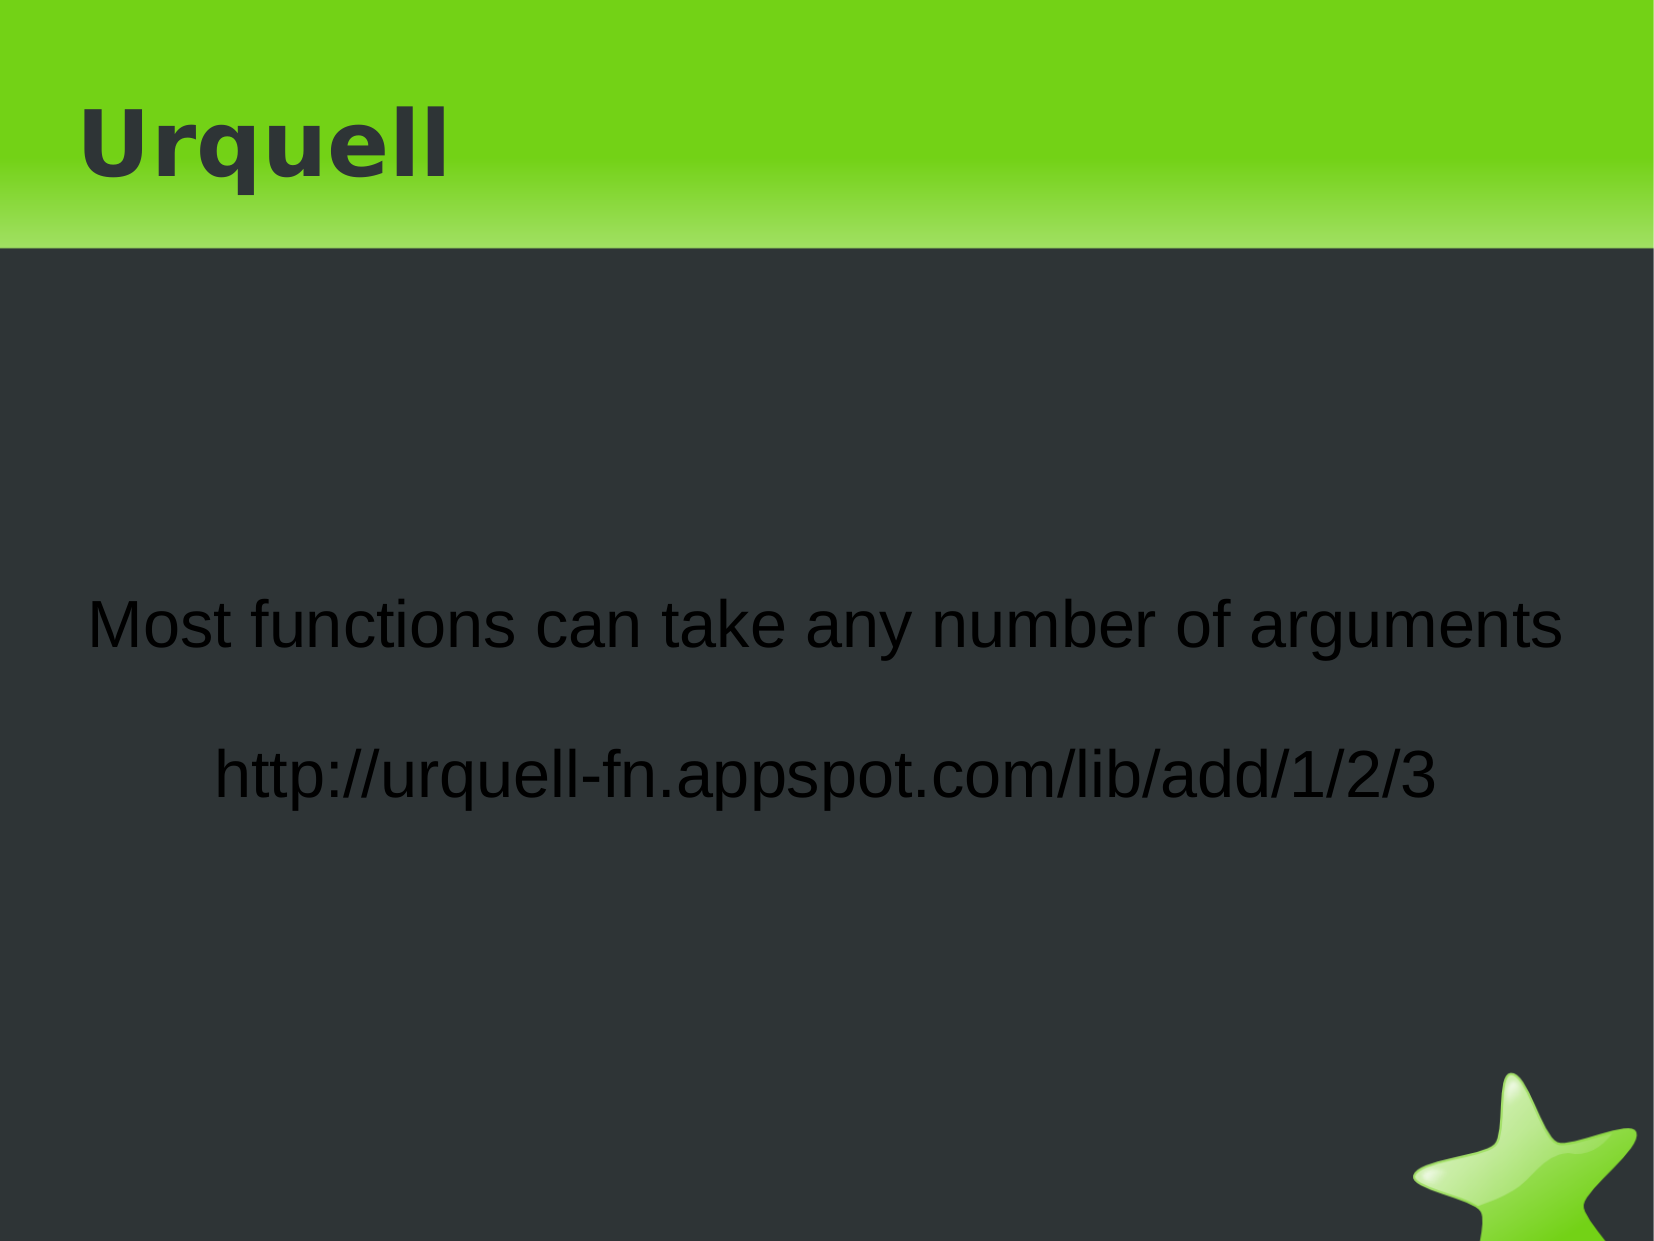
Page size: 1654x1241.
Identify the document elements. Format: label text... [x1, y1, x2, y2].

subtitle Most functions can take any number of arguments http://urquell-fn.appspot.com/lib/add/1/2/3 [82, 290, 1571, 1109]
picture [0, 0, 1654, 1241]
title Urquell [76, 41, 1565, 249]
